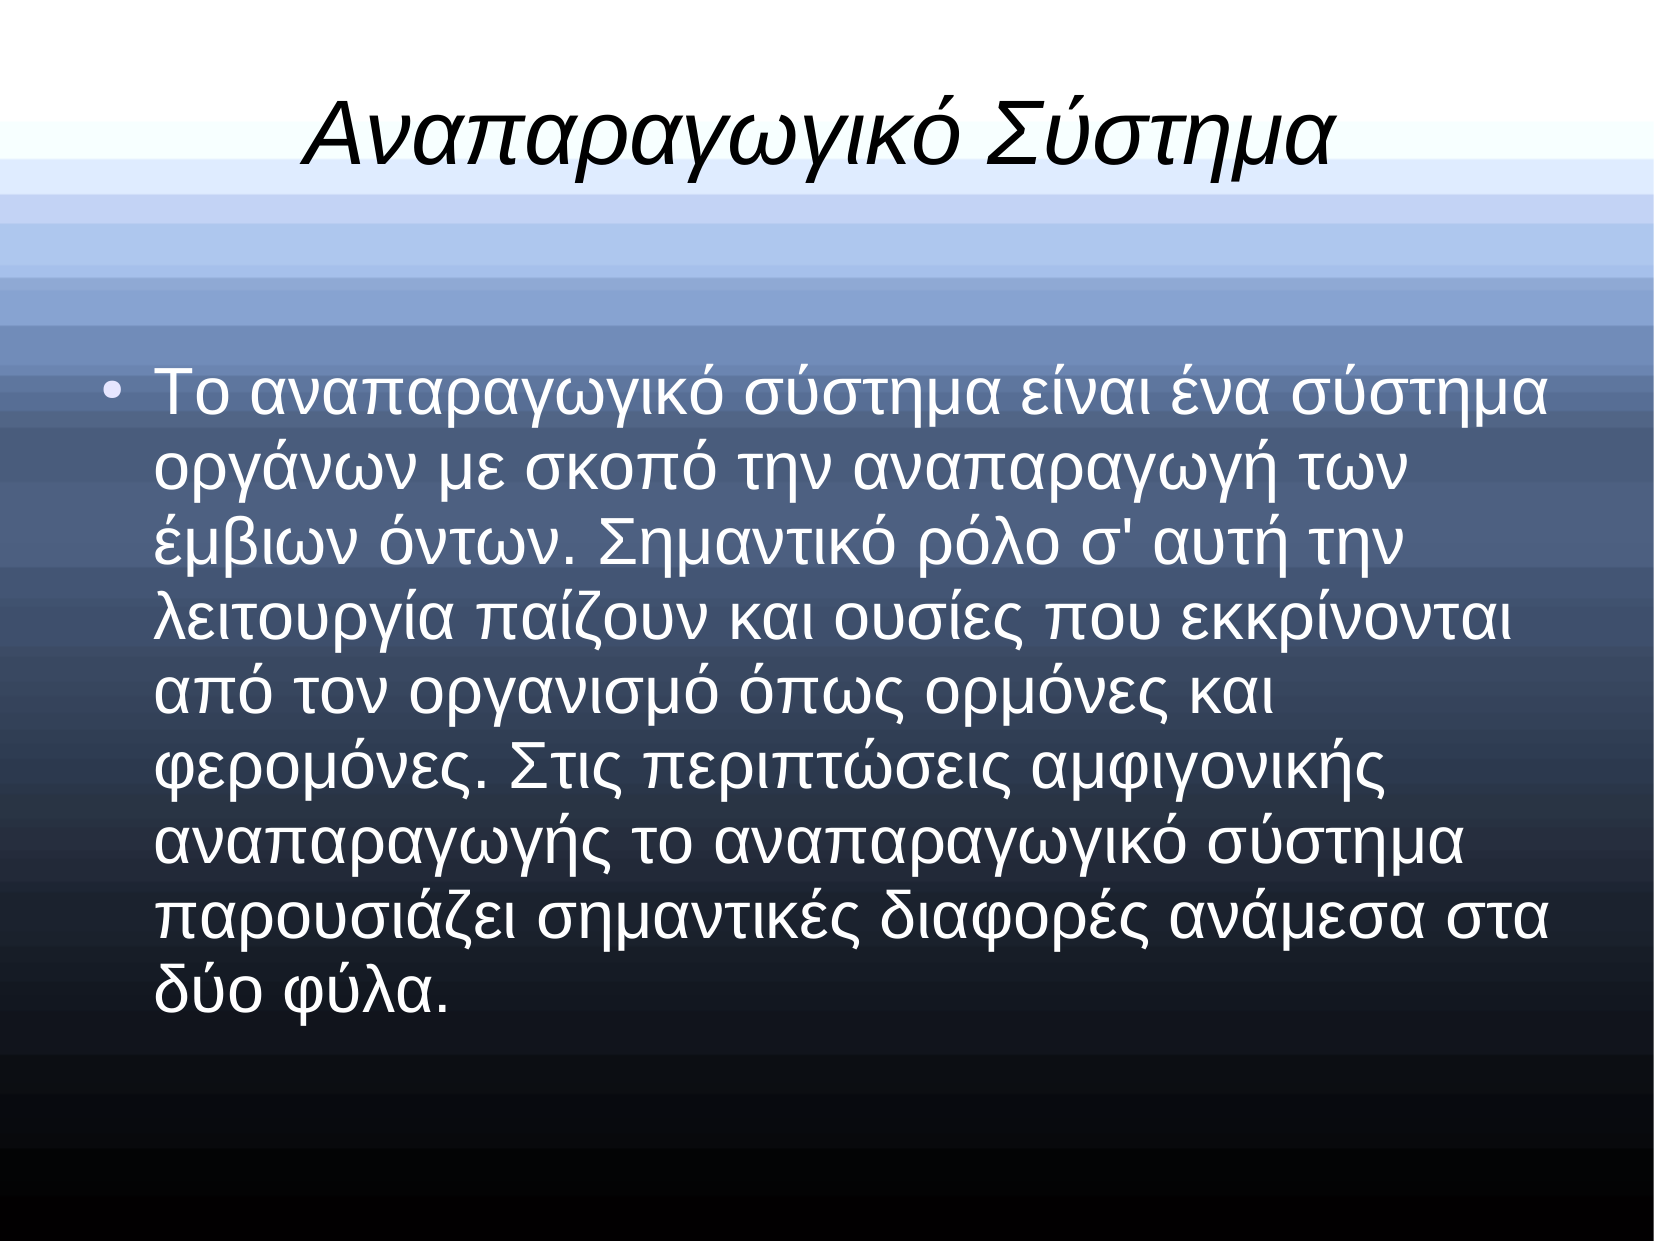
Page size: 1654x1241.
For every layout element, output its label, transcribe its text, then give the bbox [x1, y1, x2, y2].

title Αναπαραγωγικό Σύστημα [76, 29, 1565, 237]
picture [0, 0, 1654, 1241]
list Το αναπαραγωγικό σύστημα είναι ένα σύστημα οργάνων με σκοπό την αναπαραγωγή των έμβιων όντων. Σημαντικό ρόλο σ' αυτή την λειτουργία παίζουν και ουσίες που εκκρίνονται από τον οργανισμό όπως ορμόνες και φερομόνες. Στις περιπτώσεις αμφιγονικής αναπαραγωγής το αναπαραγωγικό σύστημα παρουσιάζει σημαντικές διαφορές ανάμεσα στα δύο φύλα. [82, 354, 1571, 1109]
